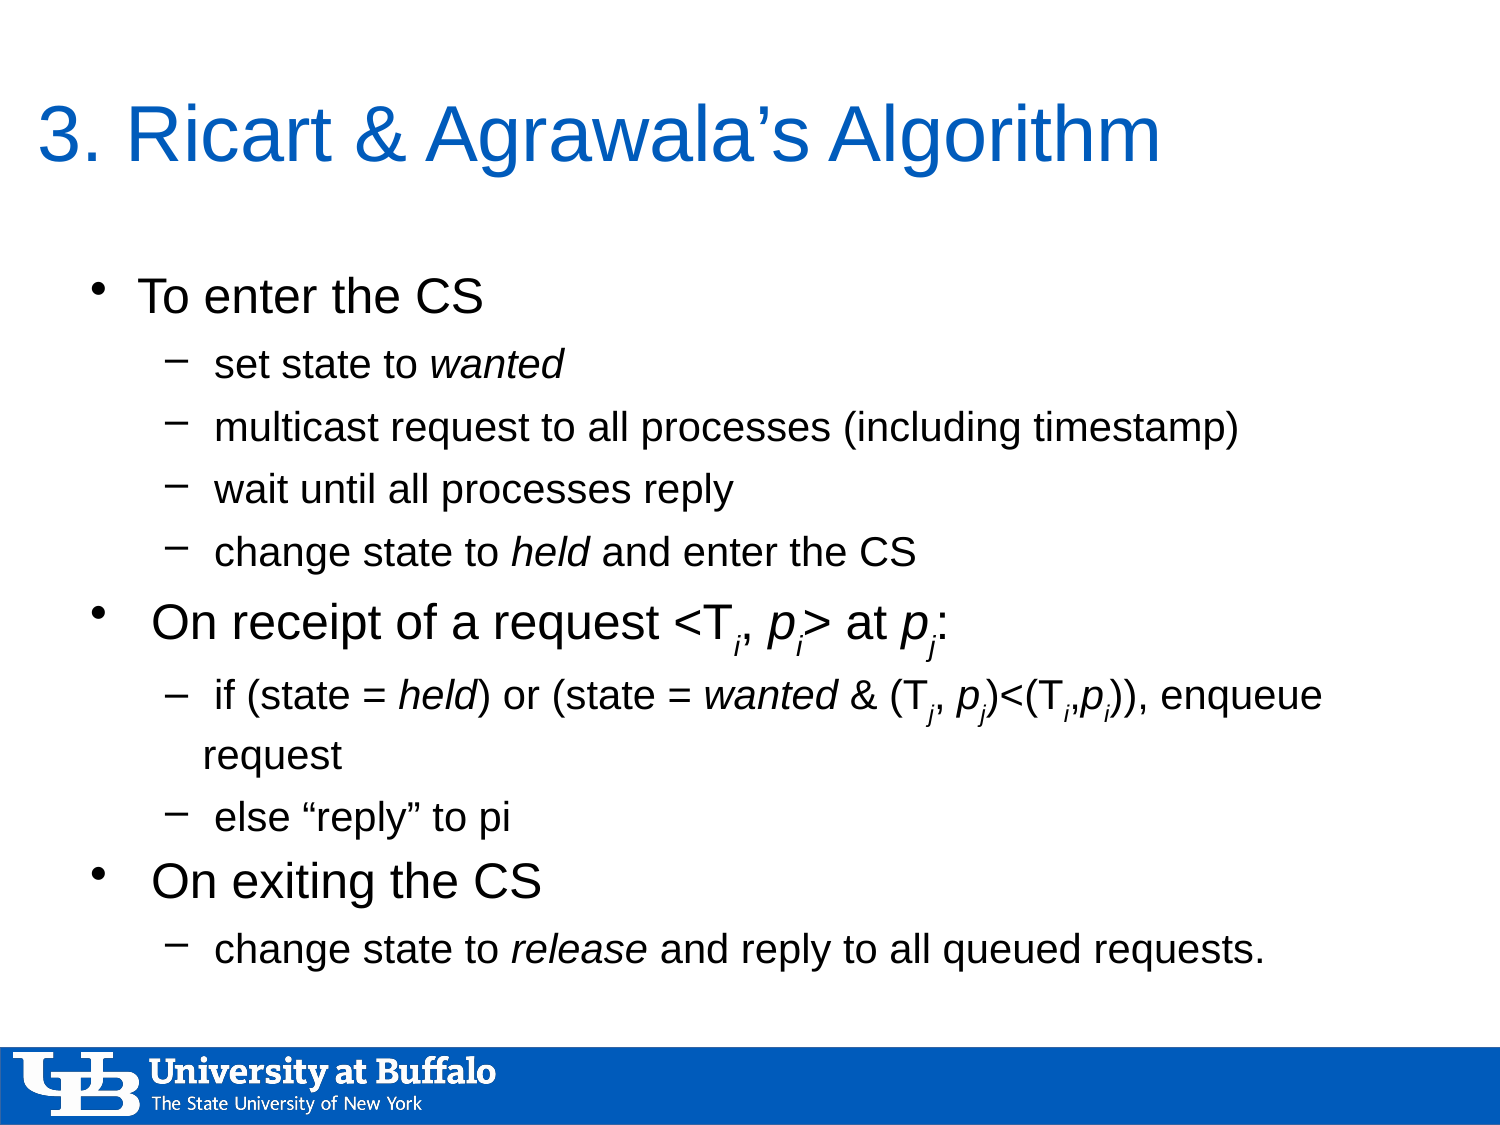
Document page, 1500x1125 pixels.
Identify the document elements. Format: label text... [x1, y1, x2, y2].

picture [13, 1052, 496, 1116]
list To enter the CS set state to wanted multicast request to all processes (including timestamp) wait until all processes reply change state to held and enter the CS On receipt of a request <Ti, pi> at pj: if (state = held) or (state = wanted & (Tj, pj)<(Ti,pi)), enqueue request else “reply” to pi On exiting the CS change state to release and reply to all queued requests. [75, 263, 1425, 916]
title 3. Ricart & Agrawala’s Algorithm [37, 40, 1388, 228]
